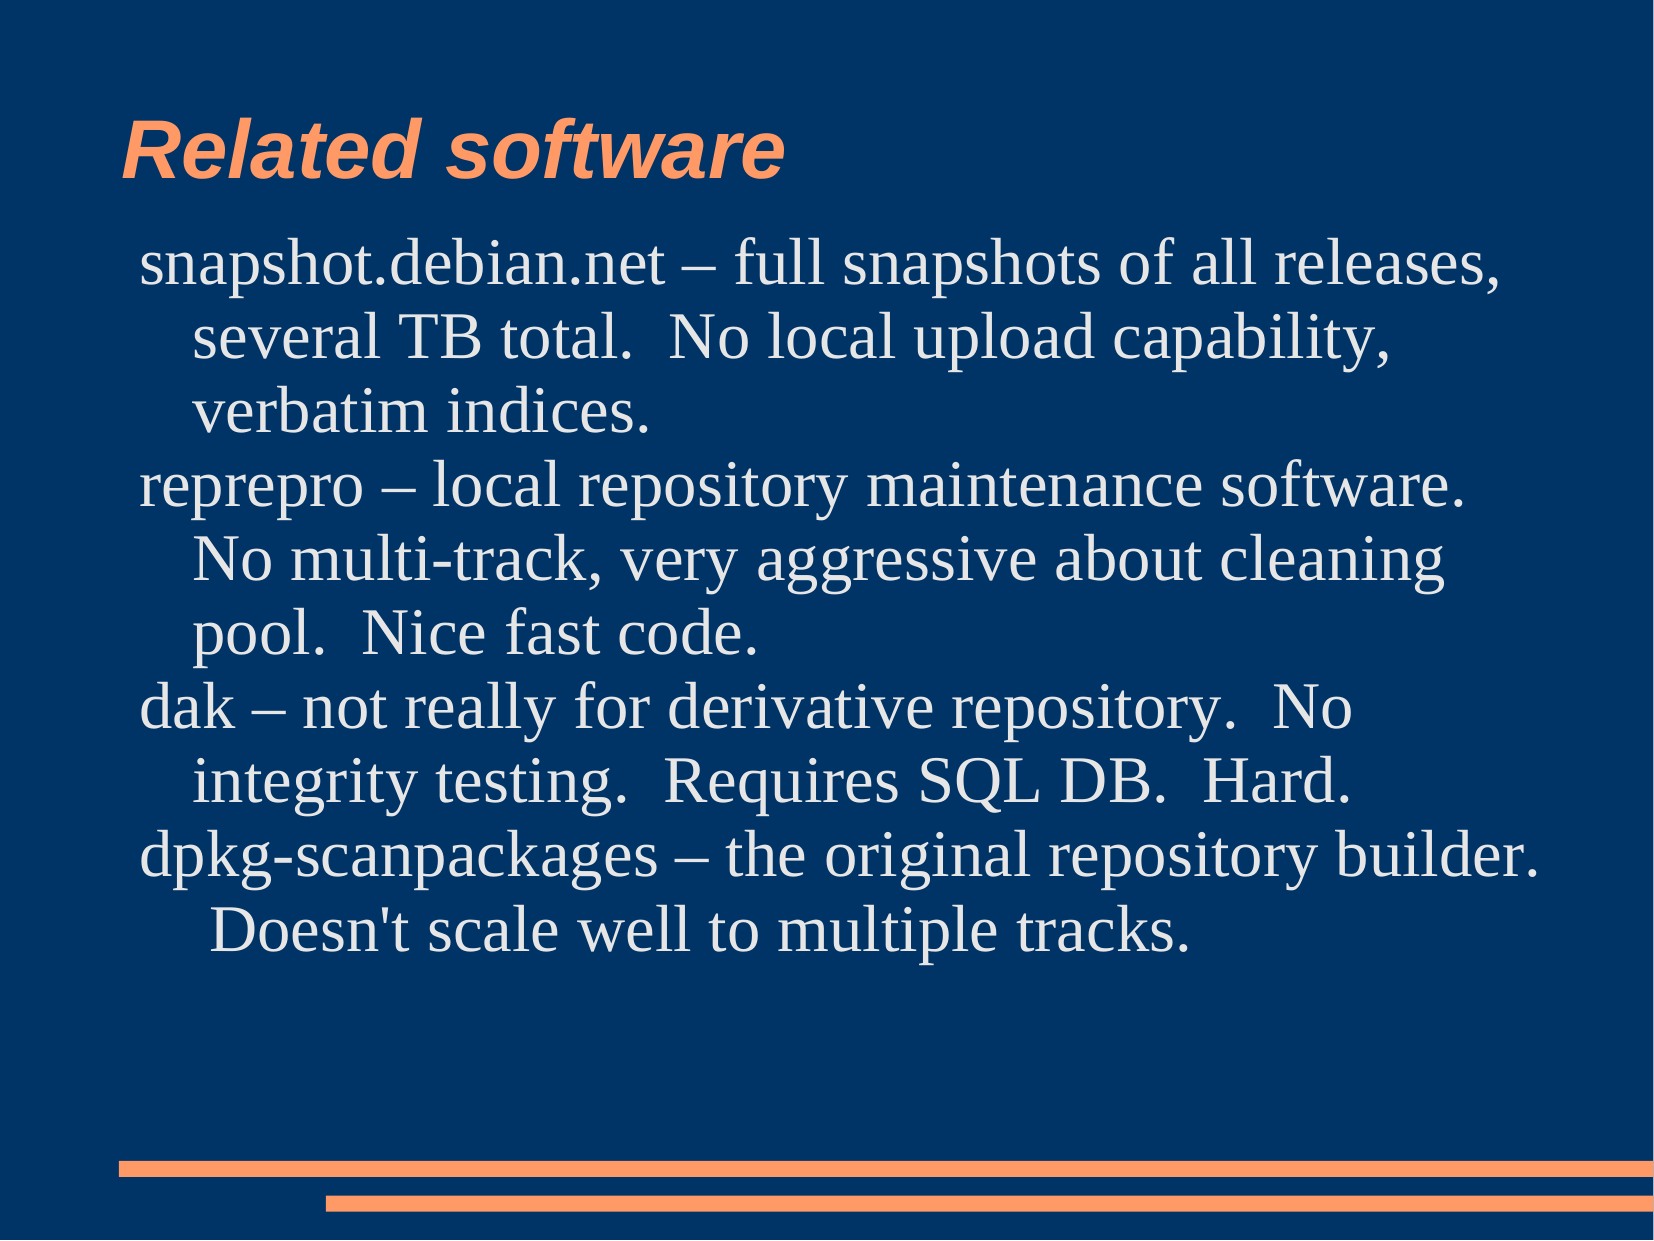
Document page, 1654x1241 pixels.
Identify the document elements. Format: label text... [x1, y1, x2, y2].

title Related software [121, 46, 1534, 225]
list snapshot.debian.net – full snapshots of all releases, several TB total. No local upload capability, verbatim indices. reprepro – local repository maintenance software. No multi-track, very aggressive about cleaning pool. Nice fast code. dak – not really for derivative repository. No integrity testing. Requires SQL DB. Hard. dpkg-scanpackages – the original repository builder. Doesn't scale well to multiple tracks. [121, 225, 1561, 1241]
